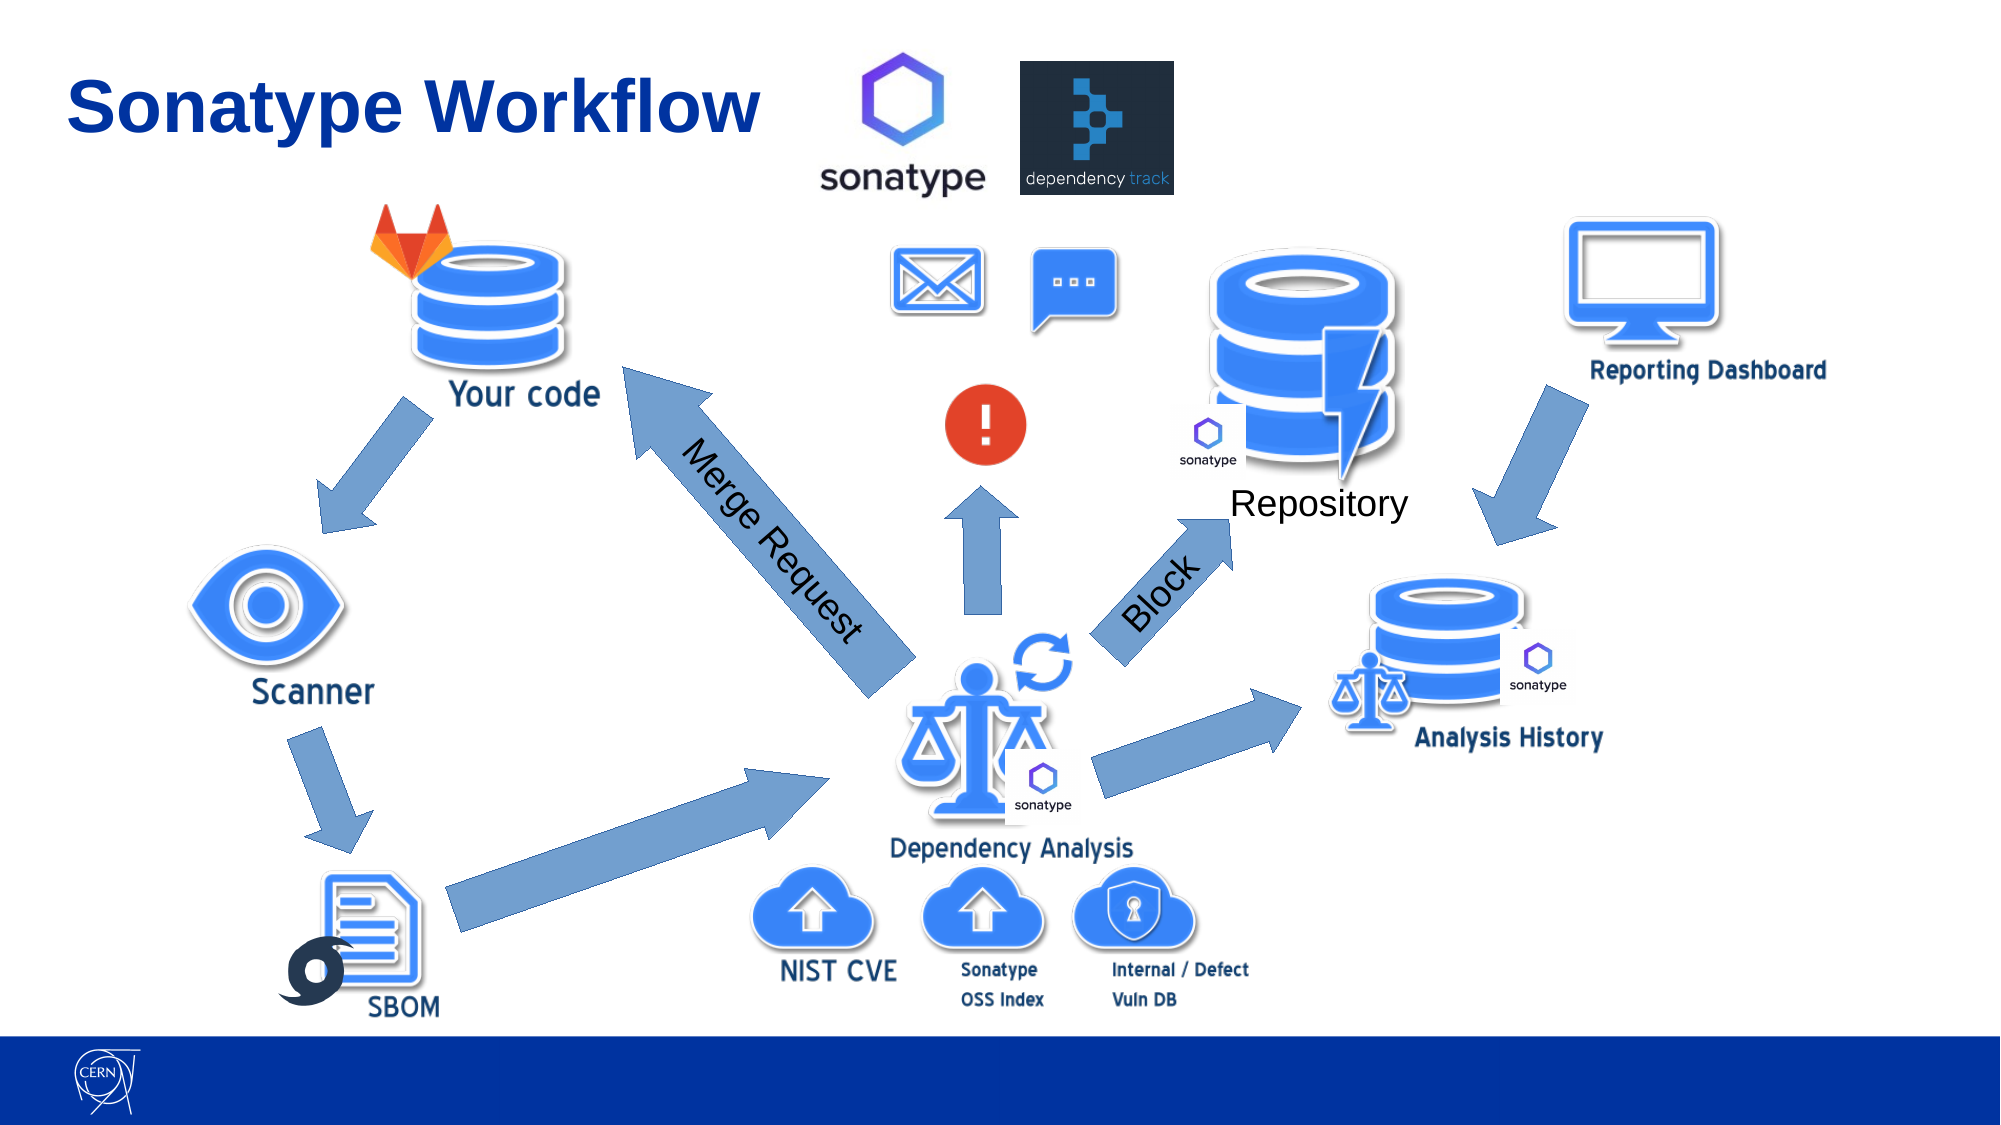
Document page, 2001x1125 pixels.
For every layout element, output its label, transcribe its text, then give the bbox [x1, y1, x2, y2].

title Sonatype Workflow [1174, 61, 1933, 237]
text_box [287, 726, 374, 854]
title Sonatype Workflow [1014, 61, 1020, 138]
text_box [944, 485, 1019, 615]
picture [0, 14, 2000, 1125]
title Sonatype Workflow [66, 61, 792, 237]
text_box [1472, 384, 1589, 546]
text_box [316, 396, 434, 534]
text_box [445, 768, 830, 933]
text_box [1091, 688, 1302, 799]
text_box Merge Request [622, 366, 916, 699]
text_box Repository [1215, 474, 1471, 532]
text_box Block [1089, 519, 1233, 667]
